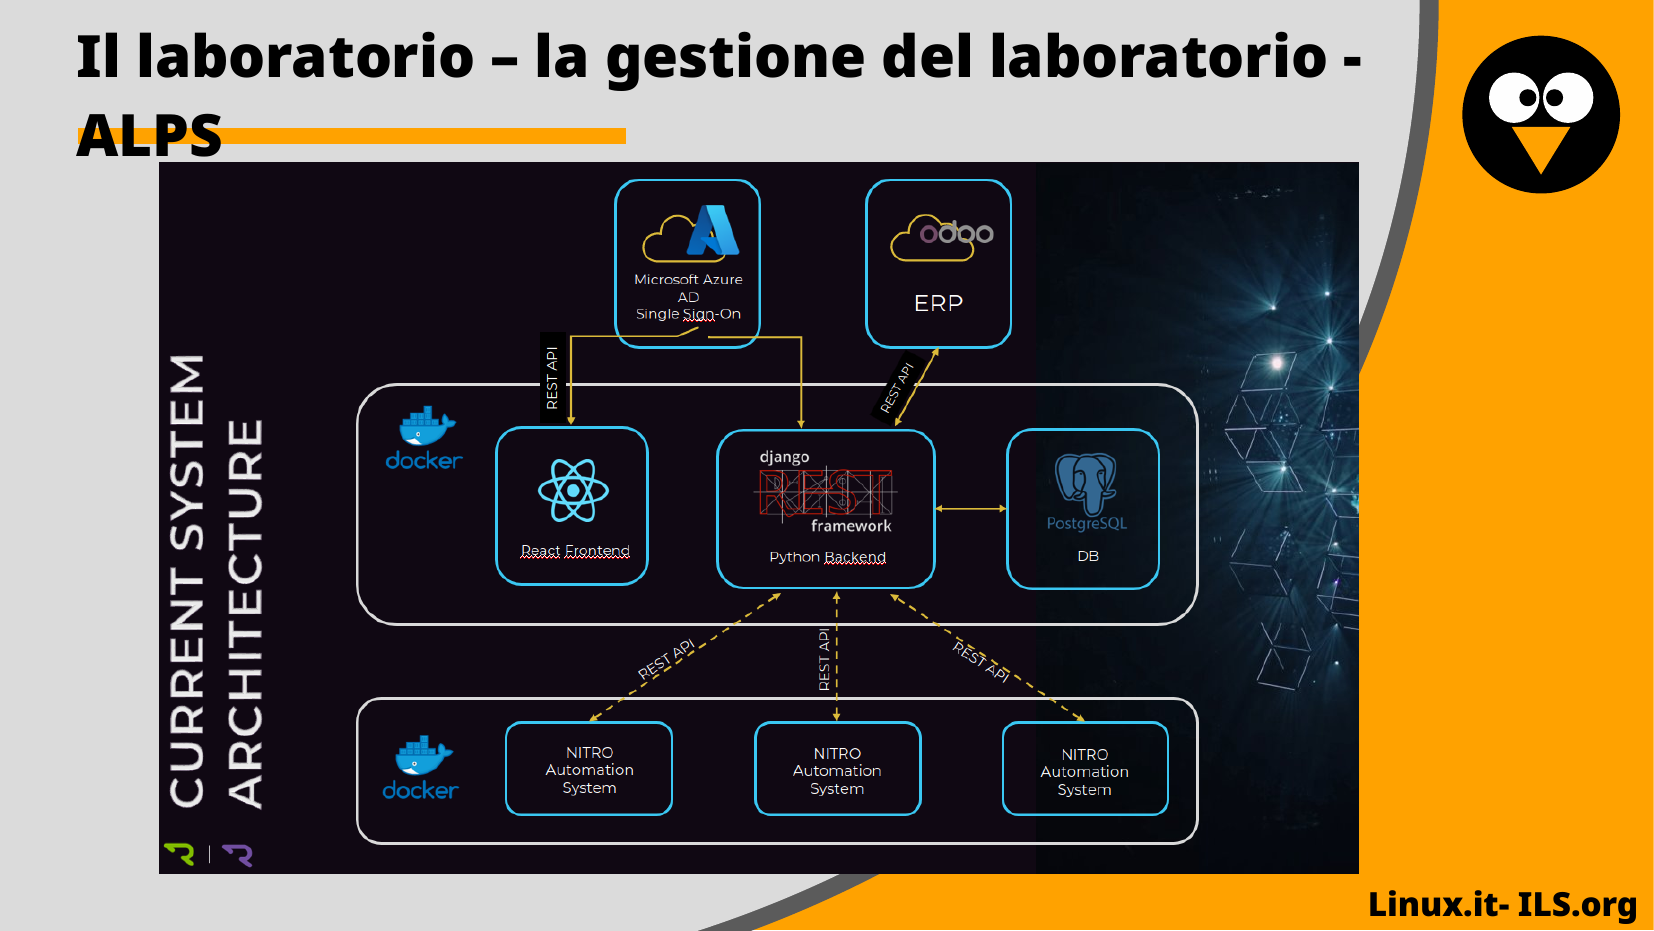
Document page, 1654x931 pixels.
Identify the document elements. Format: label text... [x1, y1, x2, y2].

picture [159, 162, 1359, 874]
text_box Linux.it- ILS.org [1346, 873, 1654, 927]
title Il laboratorio – la gestione del laboratorio - ALPS [76, 28, 1388, 161]
